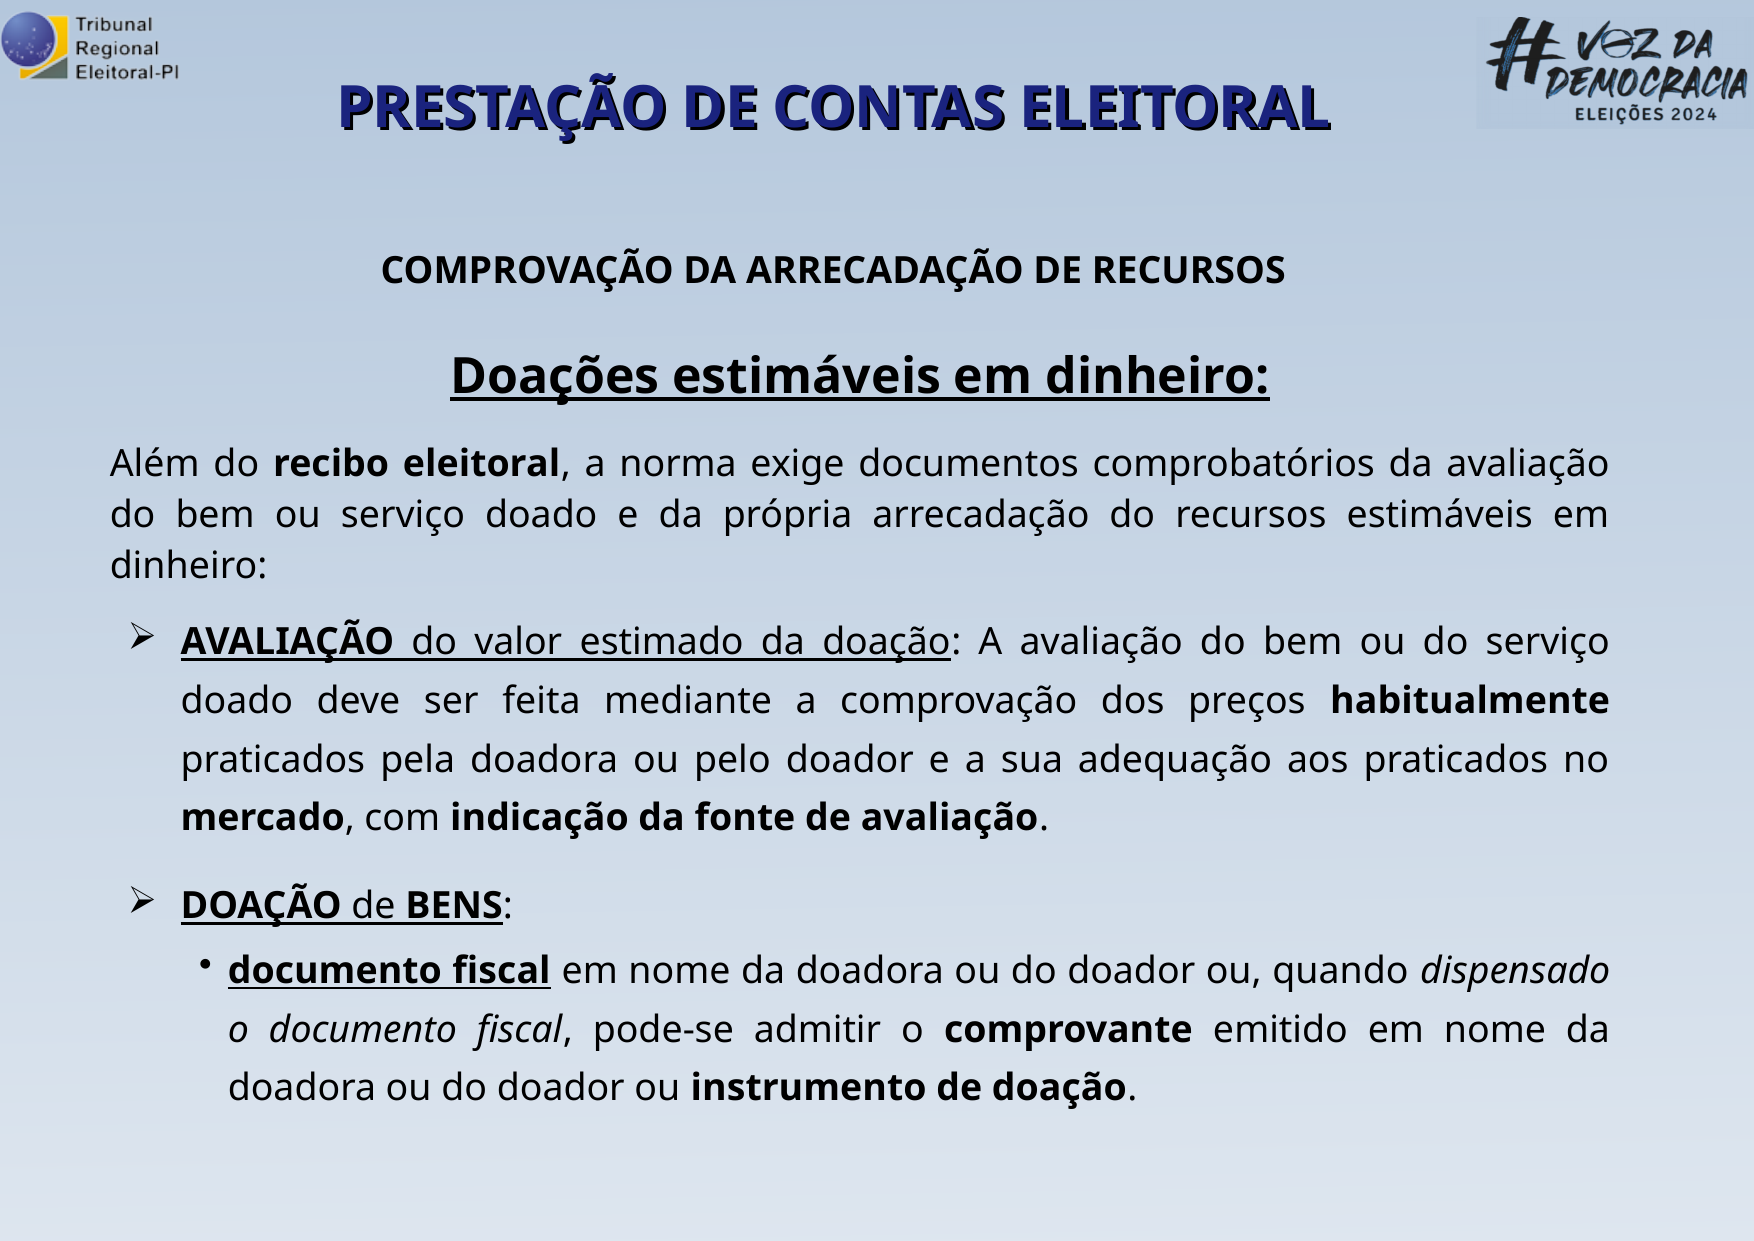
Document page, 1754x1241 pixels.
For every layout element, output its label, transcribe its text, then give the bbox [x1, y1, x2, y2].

list Doações estimáveis em dinheiro: Além do recibo eleitoral, a norma exige documentos comprobatórios da avaliação do bem ou serviço doado e da própria arrecadação do recursos estimáveis em dinheiro: AVALIAÇÃO do valor estimado da doação: A avaliação do bem ou do serviço doado deve ser feita mediante a comprovação dos preços habitualmente praticados pela doadora ou pelo doador e a sua adequação aos praticados no mercado, com indicação da fonte de avaliação. DOAÇÃO de BENS: documento fiscal em nome da doadora ou do doador ou, quando dispensado o documento fiscal, pode-se admitir o comprovante emitido em nome da doadora ou do doador ou instrumento de doação. [103, 339, 1623, 1108]
list COMPROVAÇÃO DA ARRECADAÇÃO DE RECURSOS [44, 235, 1623, 304]
picture [0, 11, 195, 87]
title PRESTAÇÃO DE CONTAS ELEITORAL [44, 65, 1623, 235]
